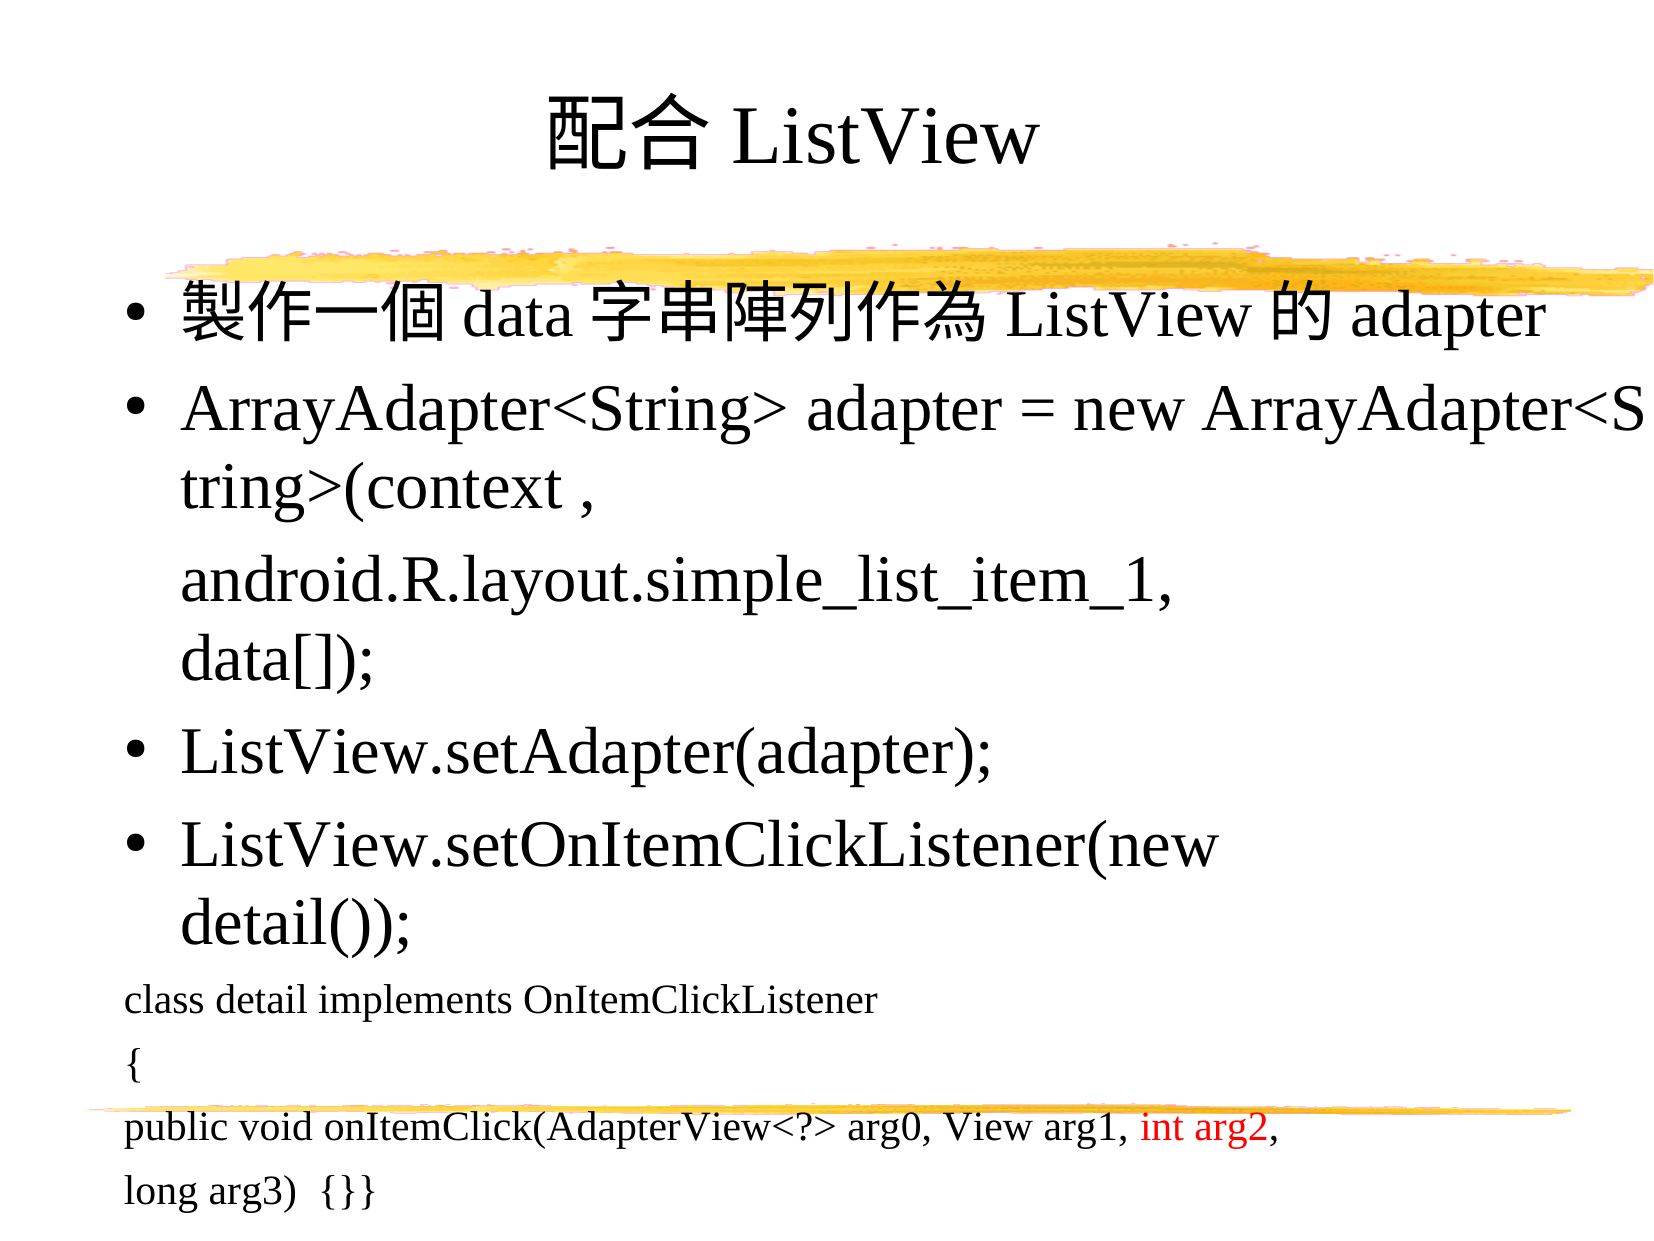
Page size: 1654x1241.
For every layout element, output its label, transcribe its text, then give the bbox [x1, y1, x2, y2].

title 配合ListView [76, 28, 1482, 235]
picture [165, 237, 1654, 269]
list 製作一個data字串陣列作為ListView的adapter ArrayAdapter<String> adapter = new ArrayAdapter<String>(context , android.R.layout.simple_list_item_1, data[]); ListView.setAdapter(adapter); ListView.setOnItemClickListener(new detail()); class detail implements OnItemClickListener { public void onItemClick(AdapterView<?> arg0, View arg1, int arg2, long arg3) {}} [124, 269, 1654, 1159]
picture [82, 1102, 124, 1117]
